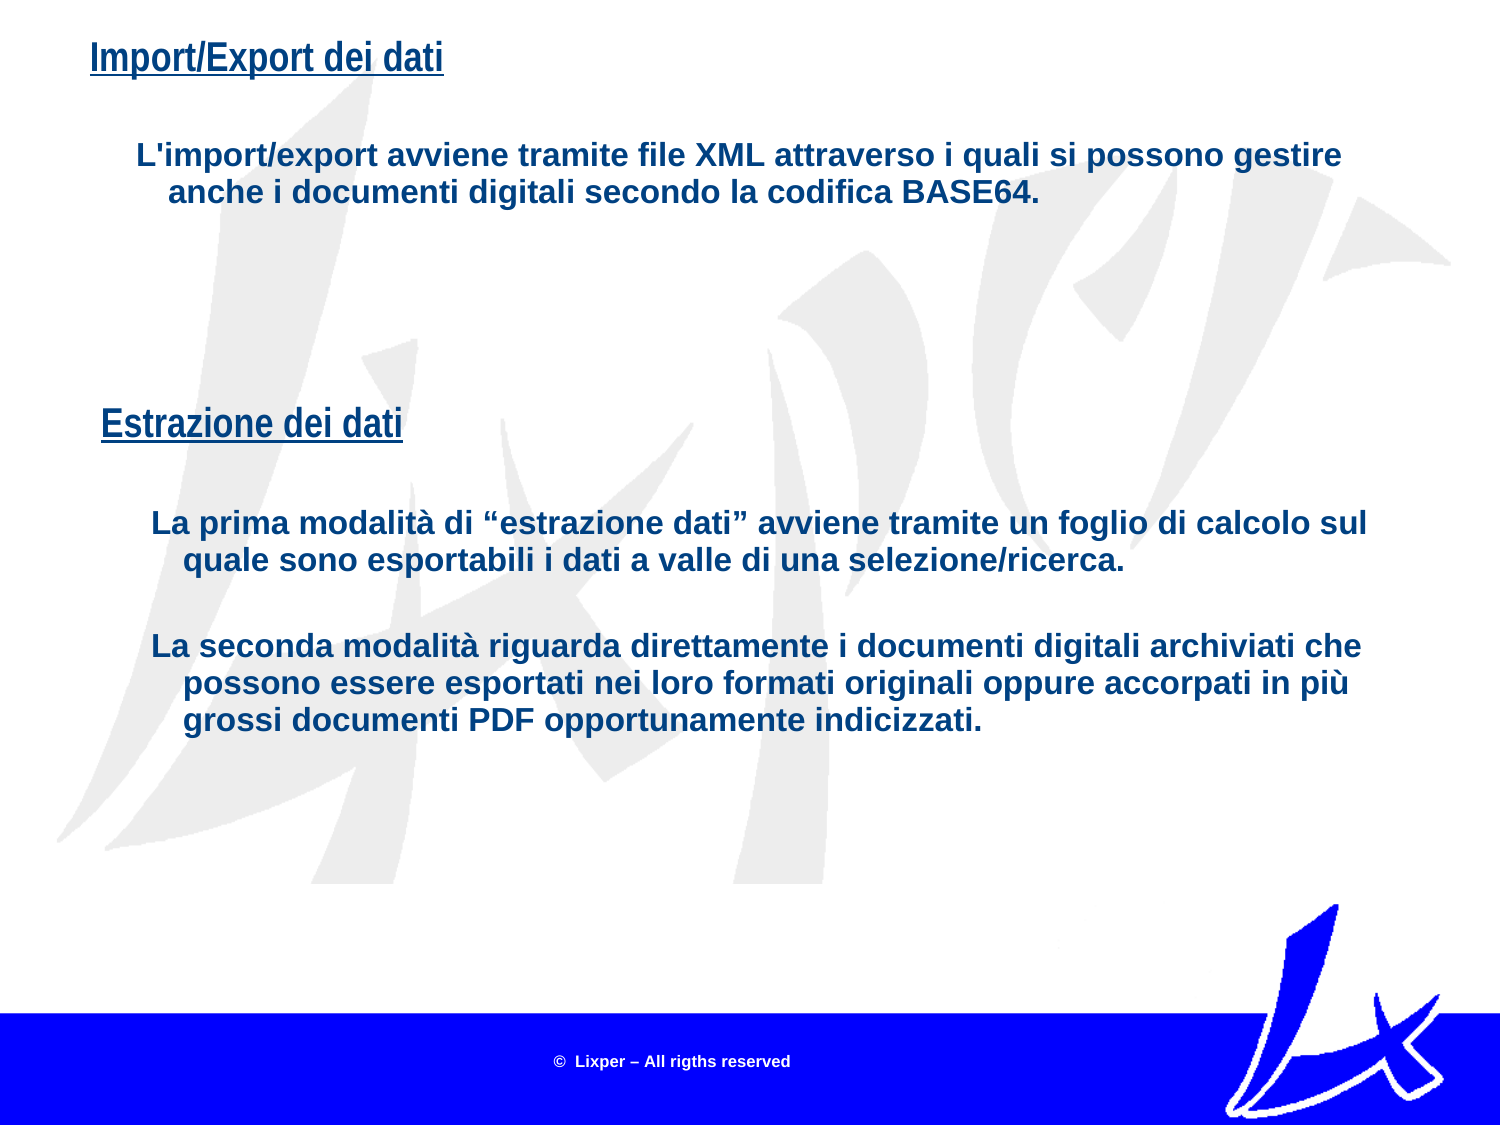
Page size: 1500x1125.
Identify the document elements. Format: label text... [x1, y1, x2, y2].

list La prima modalità di “estrazione dati” avviene tramite un foglio di calcolo sul quale sono esportabili i dati a valle di una selezione/ricerca. La seconda modalità riguarda direttamente i documenti digitali archiviati che possono essere esportati nei loro formati originali oppure accorpati in più grossi documenti PDF opportunamente indicizzati. [136, 497, 1392, 821]
title Import/Export dei dati [74, 33, 1340, 112]
list L'import/export avviene tramite file XML attraverso i quali si possono gestire anche i documenti digitali secondo la codifica BASE64. [121, 128, 1377, 283]
title Estrazione dei dati [86, 399, 1351, 478]
picture [0, 0, 1500, 1125]
